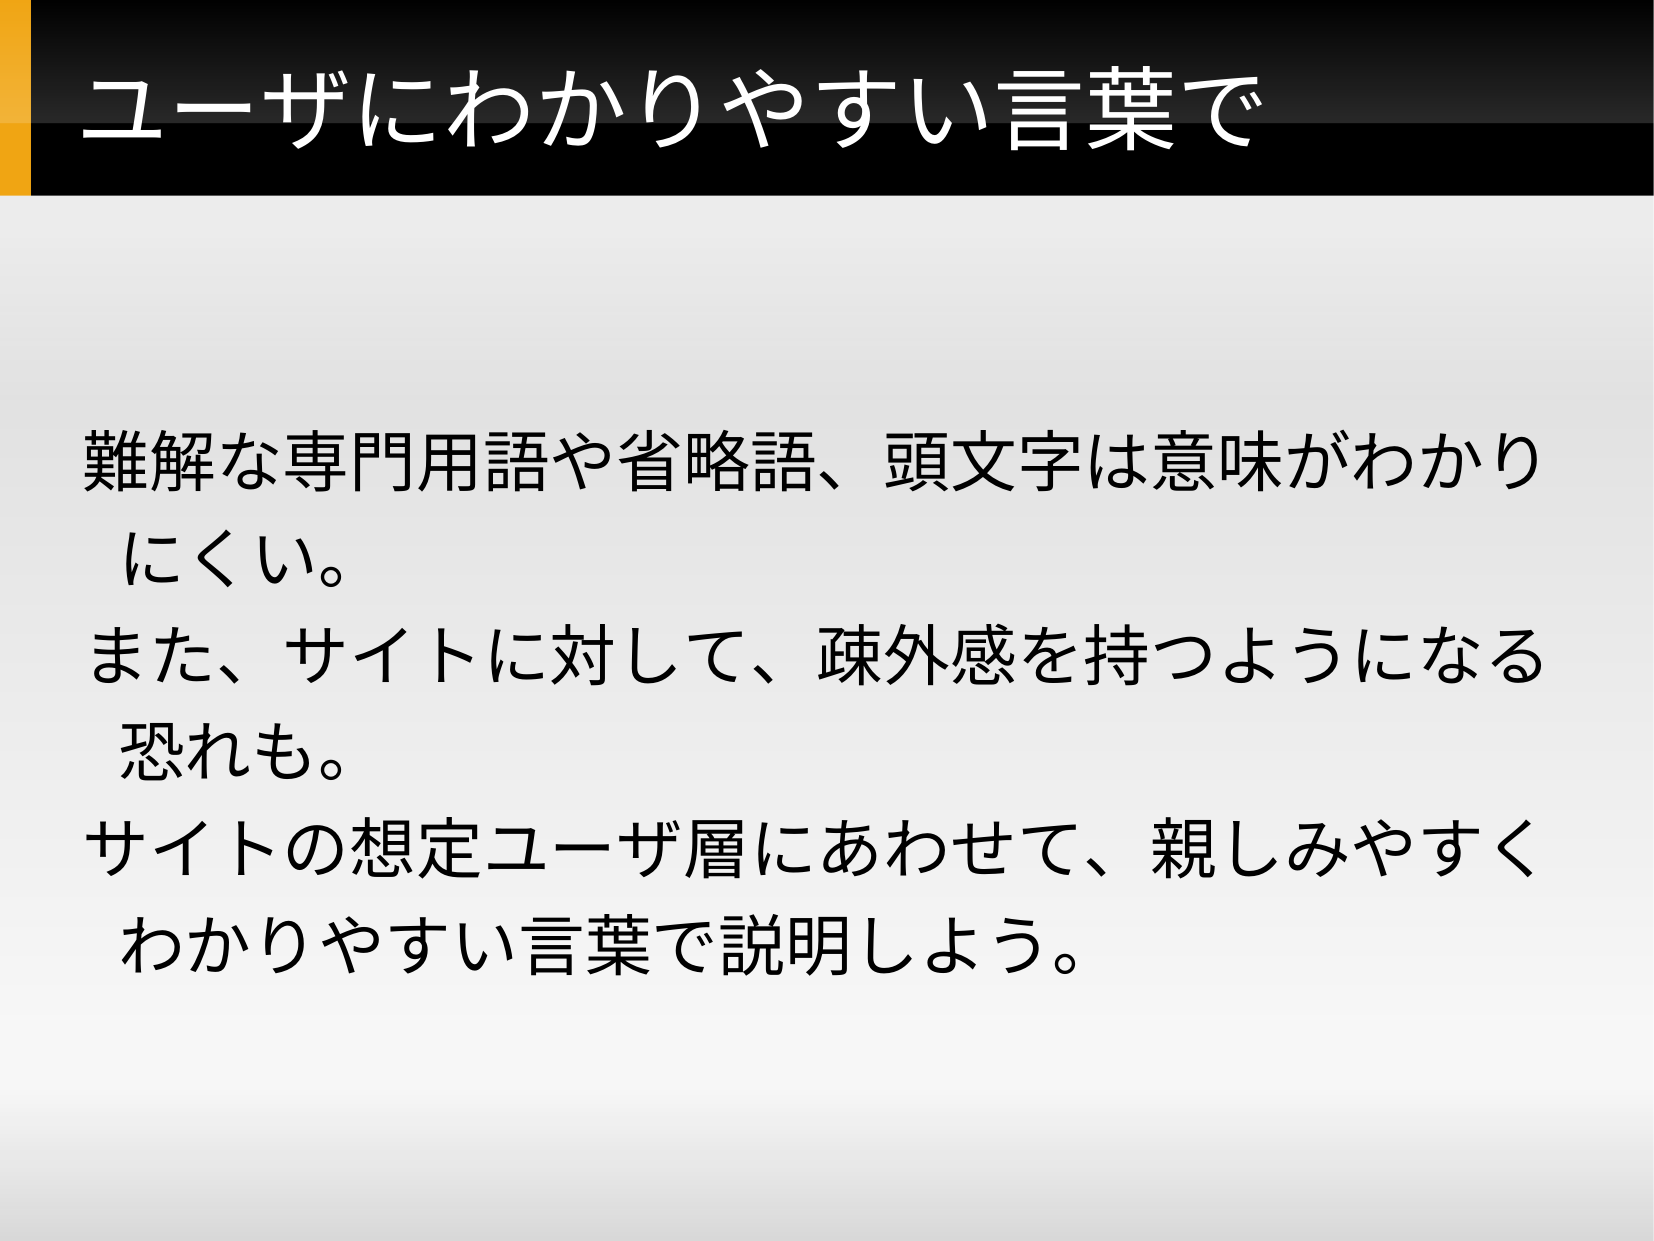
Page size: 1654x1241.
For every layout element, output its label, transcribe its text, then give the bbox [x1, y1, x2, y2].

title ユーザにわかりやすい言葉で [76, 0, 1565, 208]
picture [0, 0, 1654, 1241]
subtitle 難解な専門用語や省略語、頭文字は意味がわかりにくい。 また、サイトに対して、疎外感を持つようになる恐れも。 サイトの想定ユーザ層にあわせて、親しみやすくわかりやすい言葉で説明しよう。 [82, 290, 1571, 1109]
